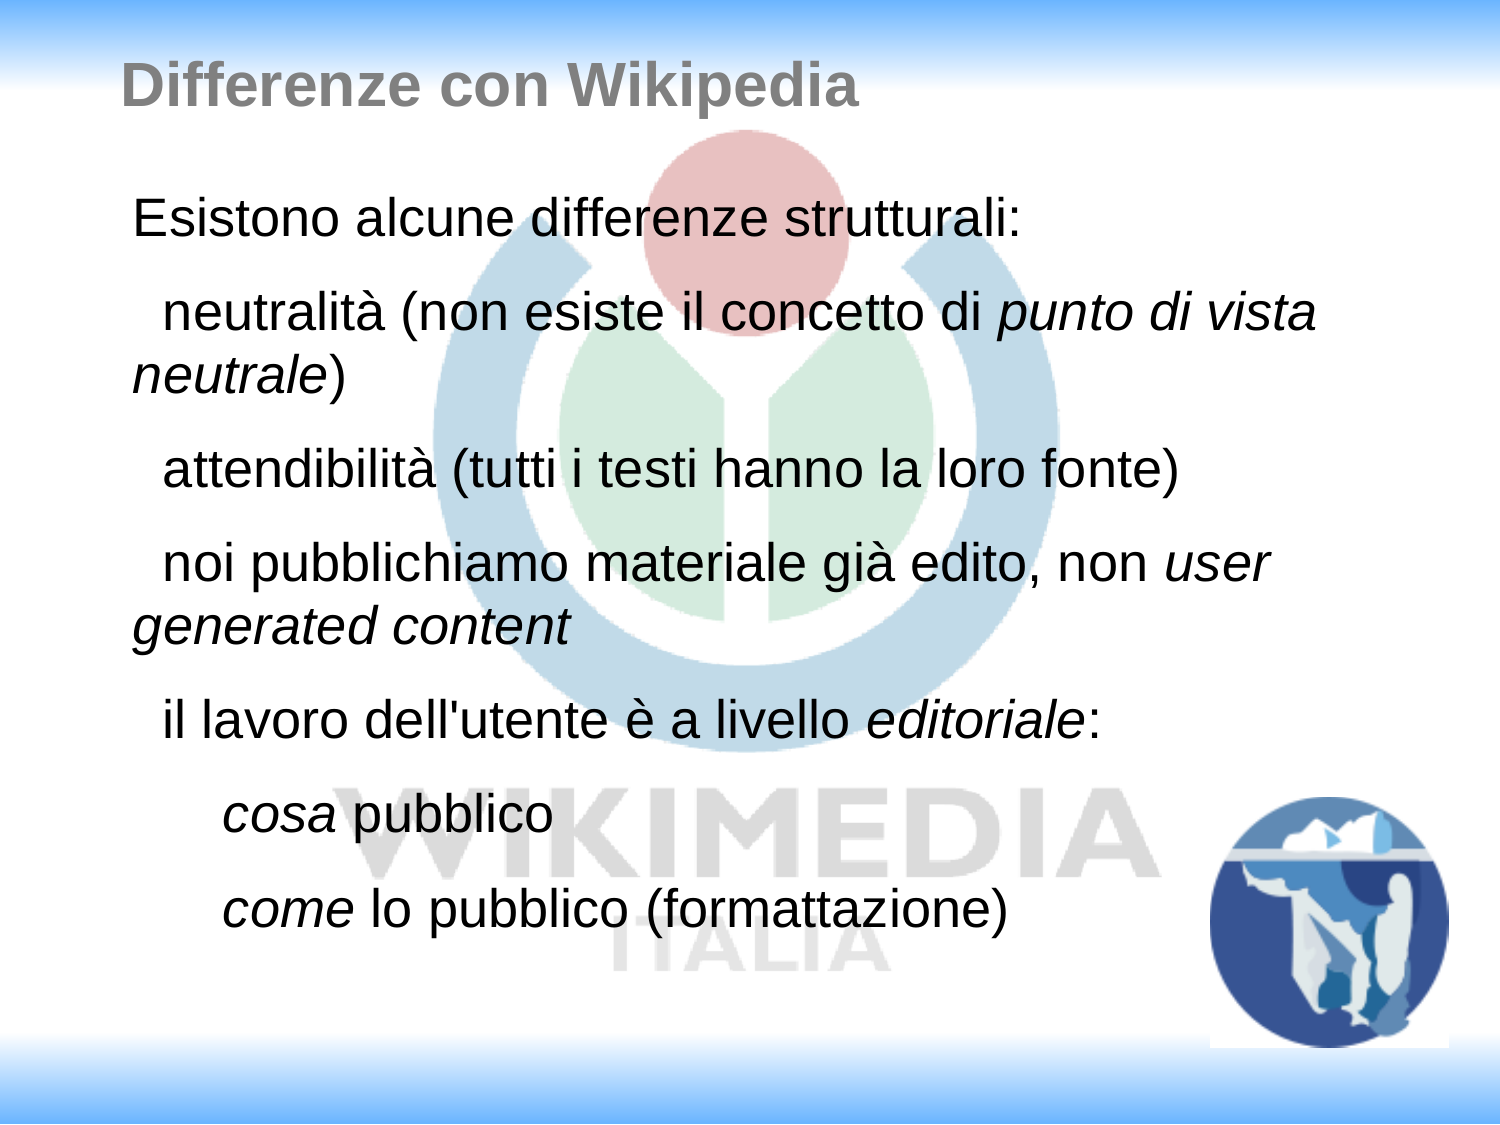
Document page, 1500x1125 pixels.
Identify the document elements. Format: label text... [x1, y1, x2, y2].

text_box Esistono alcune differenze strutturali: neutralità (non esiste il concetto di punto di vista neutrale) attendibilità (tutti i testi hanno la loro fonte) noi pubblichiamo materiale già edito, non user generated content il lavoro dell'utente è a livello editoriale: cosa pubblico come lo pubblico (formattazione) [118, 177, 1418, 944]
text_box [0, 1033, 1500, 1124]
picture [75, 91, 1449, 1048]
text_box [0, 0, 1500, 91]
text_box Differenze con Wikipedia [120, 50, 1479, 120]
